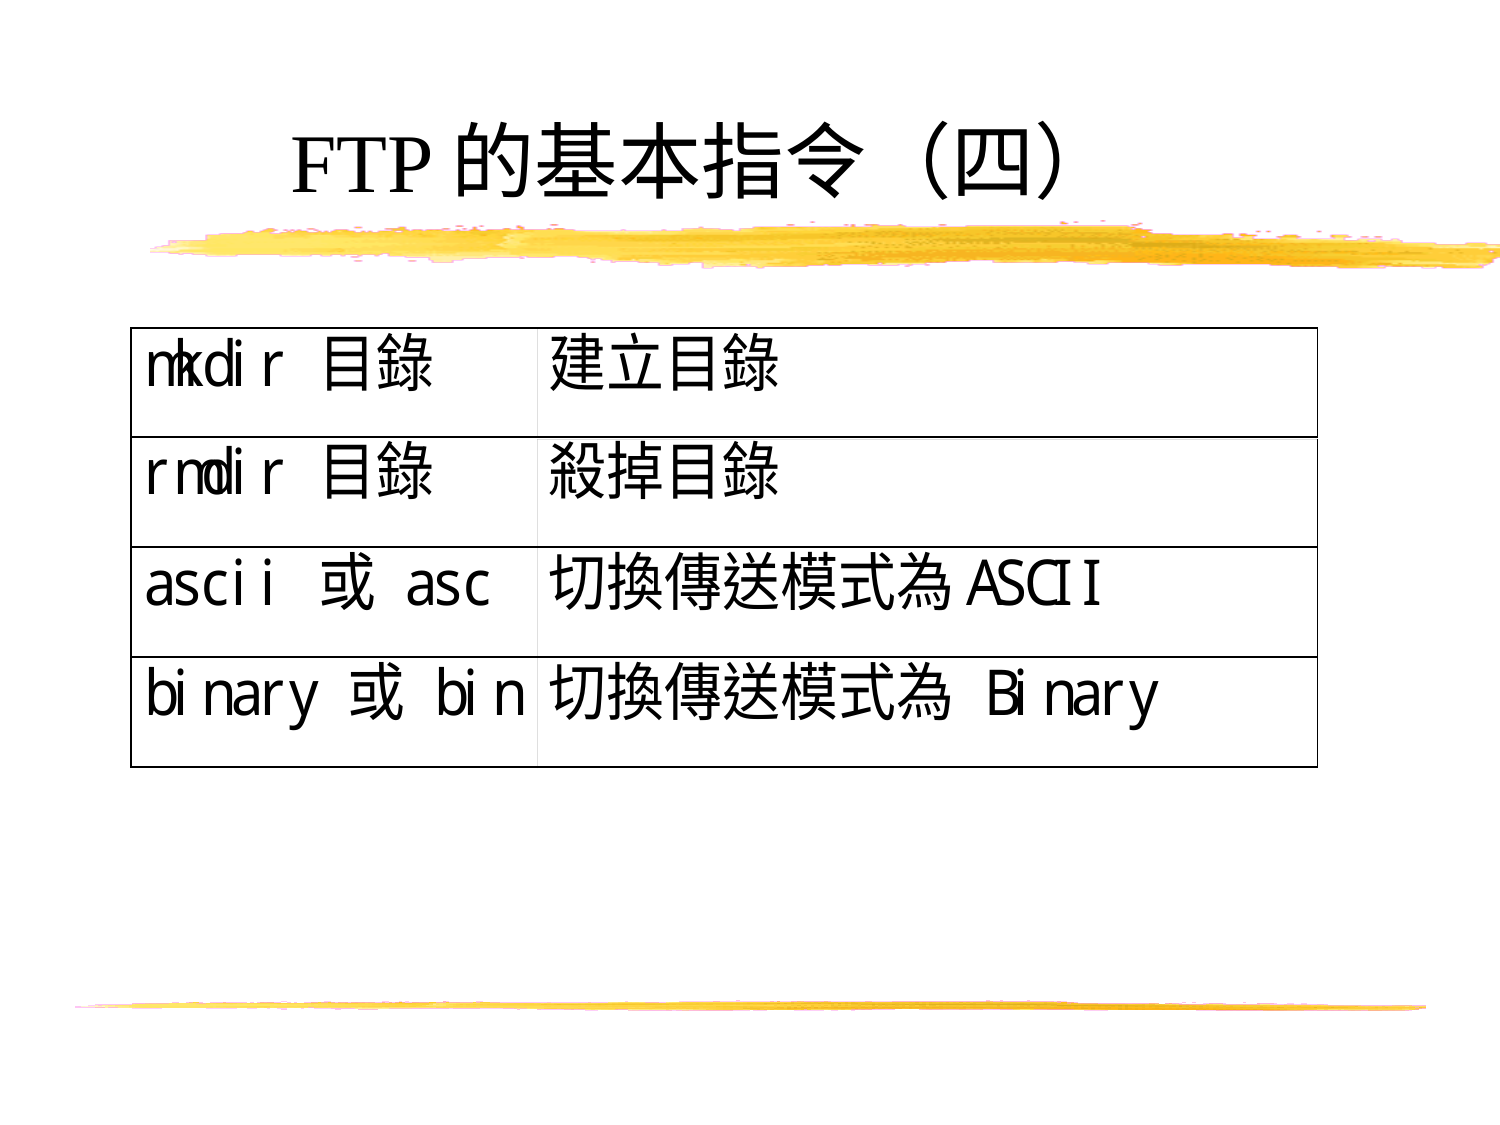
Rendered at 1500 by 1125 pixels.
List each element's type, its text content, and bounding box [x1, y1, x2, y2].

picture [75, 999, 1426, 1013]
title FTP的基本指令（四） [66, 37, 1342, 225]
picture [150, 215, 1500, 279]
chart [113, 327, 1336, 933]
